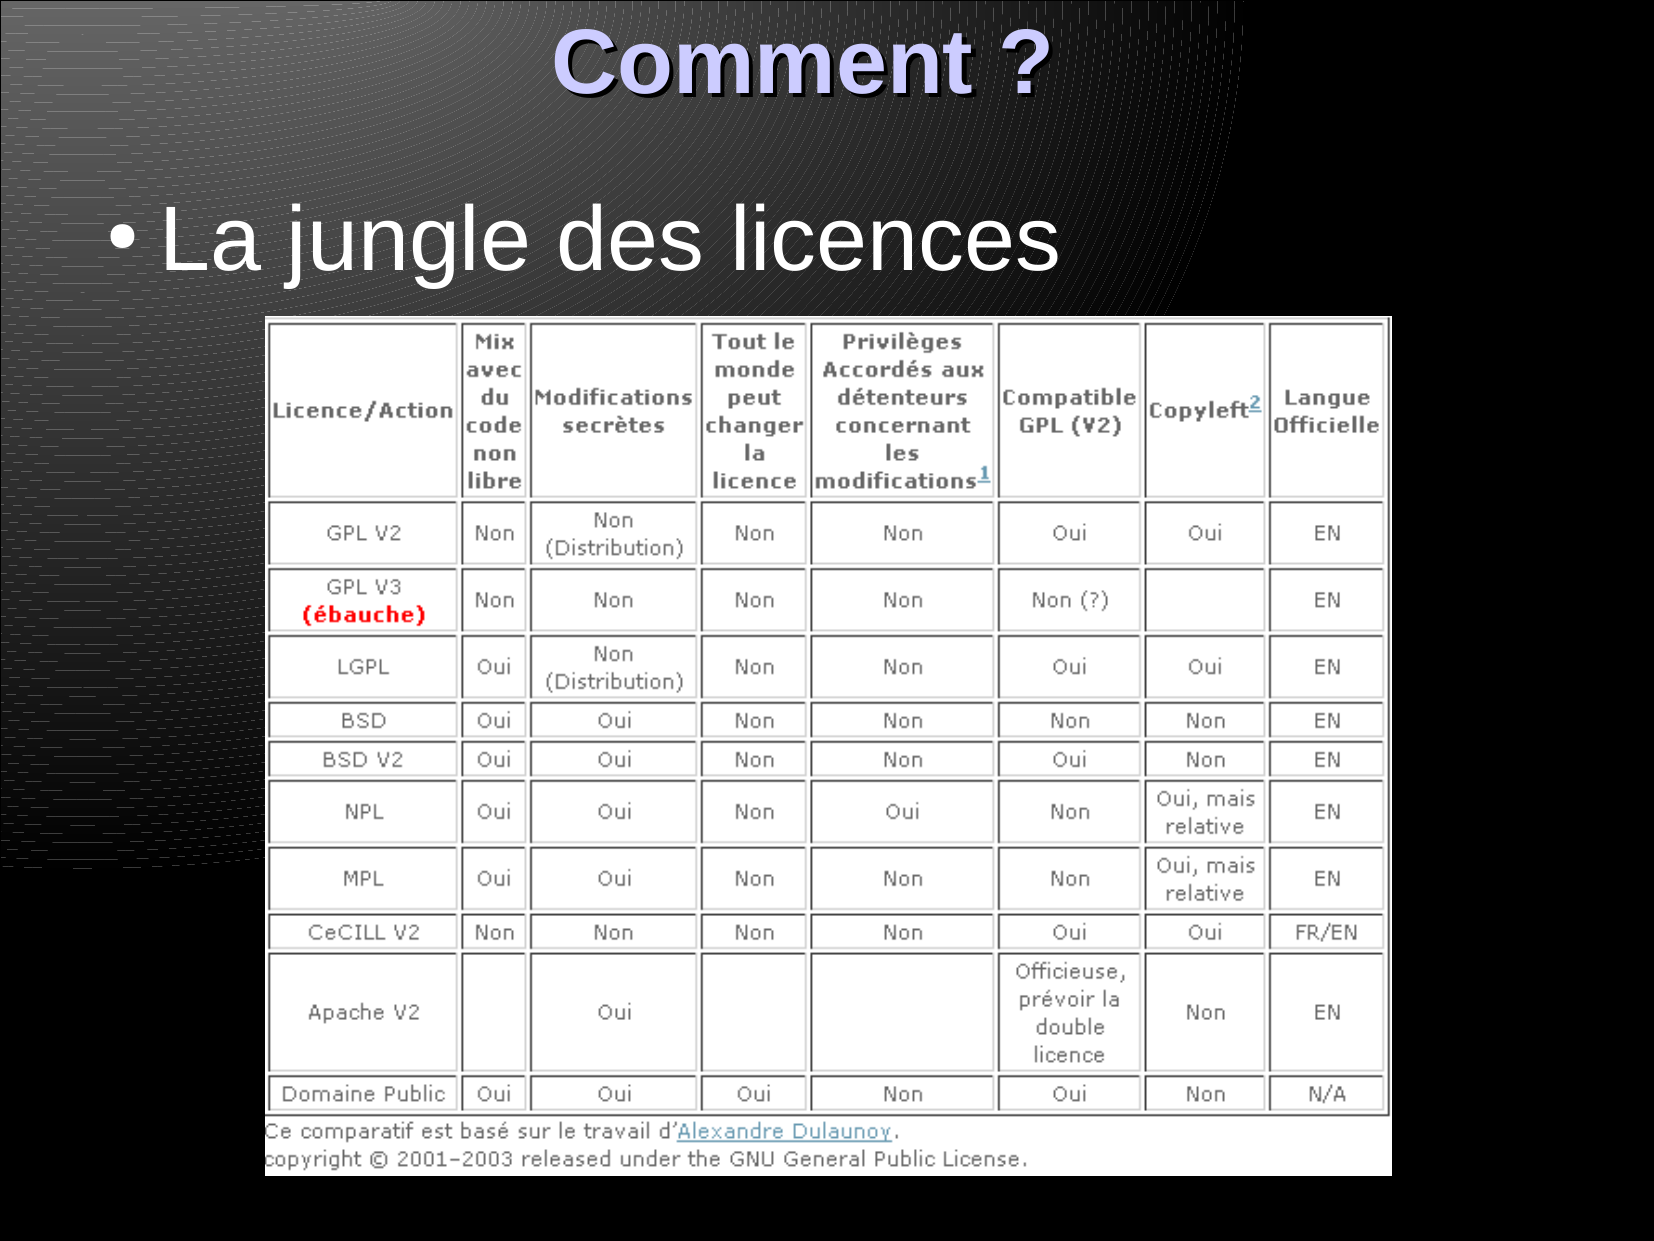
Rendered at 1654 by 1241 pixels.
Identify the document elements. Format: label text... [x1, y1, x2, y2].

picture [265, 316, 1392, 1176]
title Comment ? [59, 5, 1548, 119]
list La jungle des licences [88, 187, 1601, 947]
